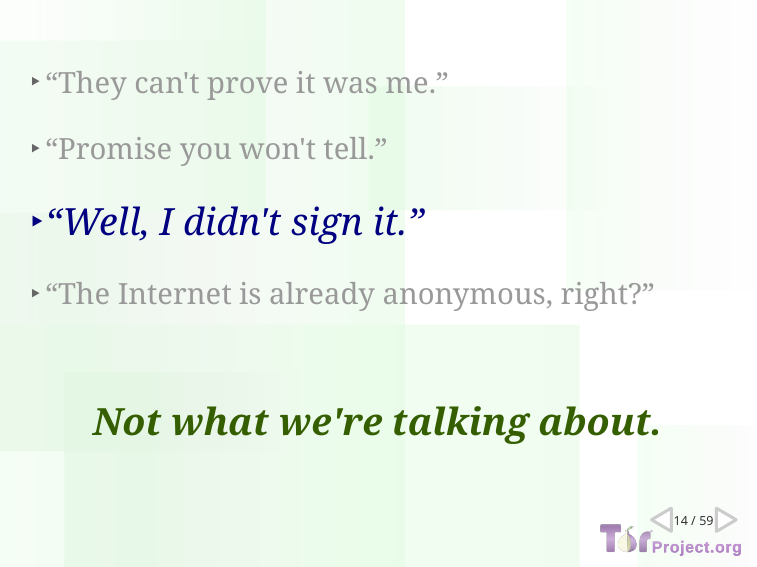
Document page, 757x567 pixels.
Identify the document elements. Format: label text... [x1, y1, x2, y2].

picture [0, 0, 757, 567]
text_box Not what we're talking about. [0, 390, 756, 451]
text_box “They can't prove it was me.” “Promise you won't tell.” “Well, I didn't sign it.” “The Internet is already anonymous, right?” [0, 0, 756, 376]
